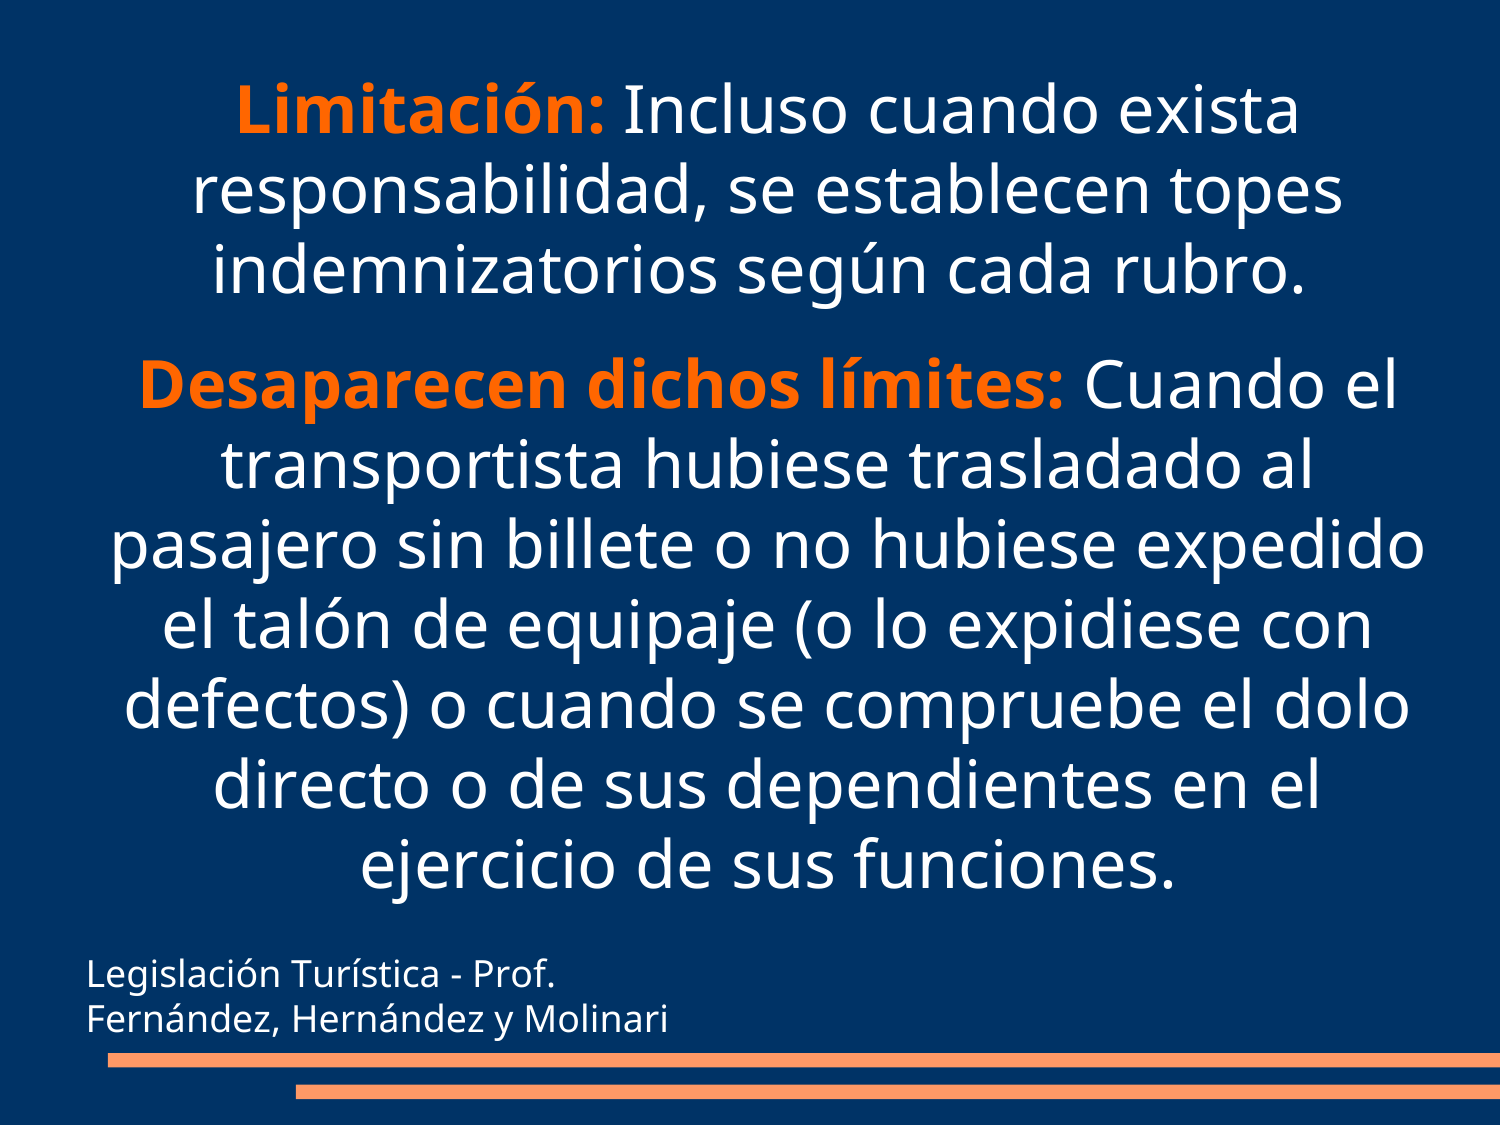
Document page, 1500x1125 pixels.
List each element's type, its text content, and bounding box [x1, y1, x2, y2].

footer Legislación Turística - Prof. Fernández, Hernández y Molinari [70, 942, 770, 993]
list Limitación: Incluso cuando exista responsabilidad, se establecen topes indemnizatorios según cada rubro. Desaparecen dichos límites: Cuando el transportista hubiese trasladado al pasajero sin billete o no hubiese expedido el talón de equipaje (o lo expidiese con defectos) o cuando se compruebe el dolo directo o de sus dependientes en el ejercicio de sus funciones. [82, 59, 1455, 426]
